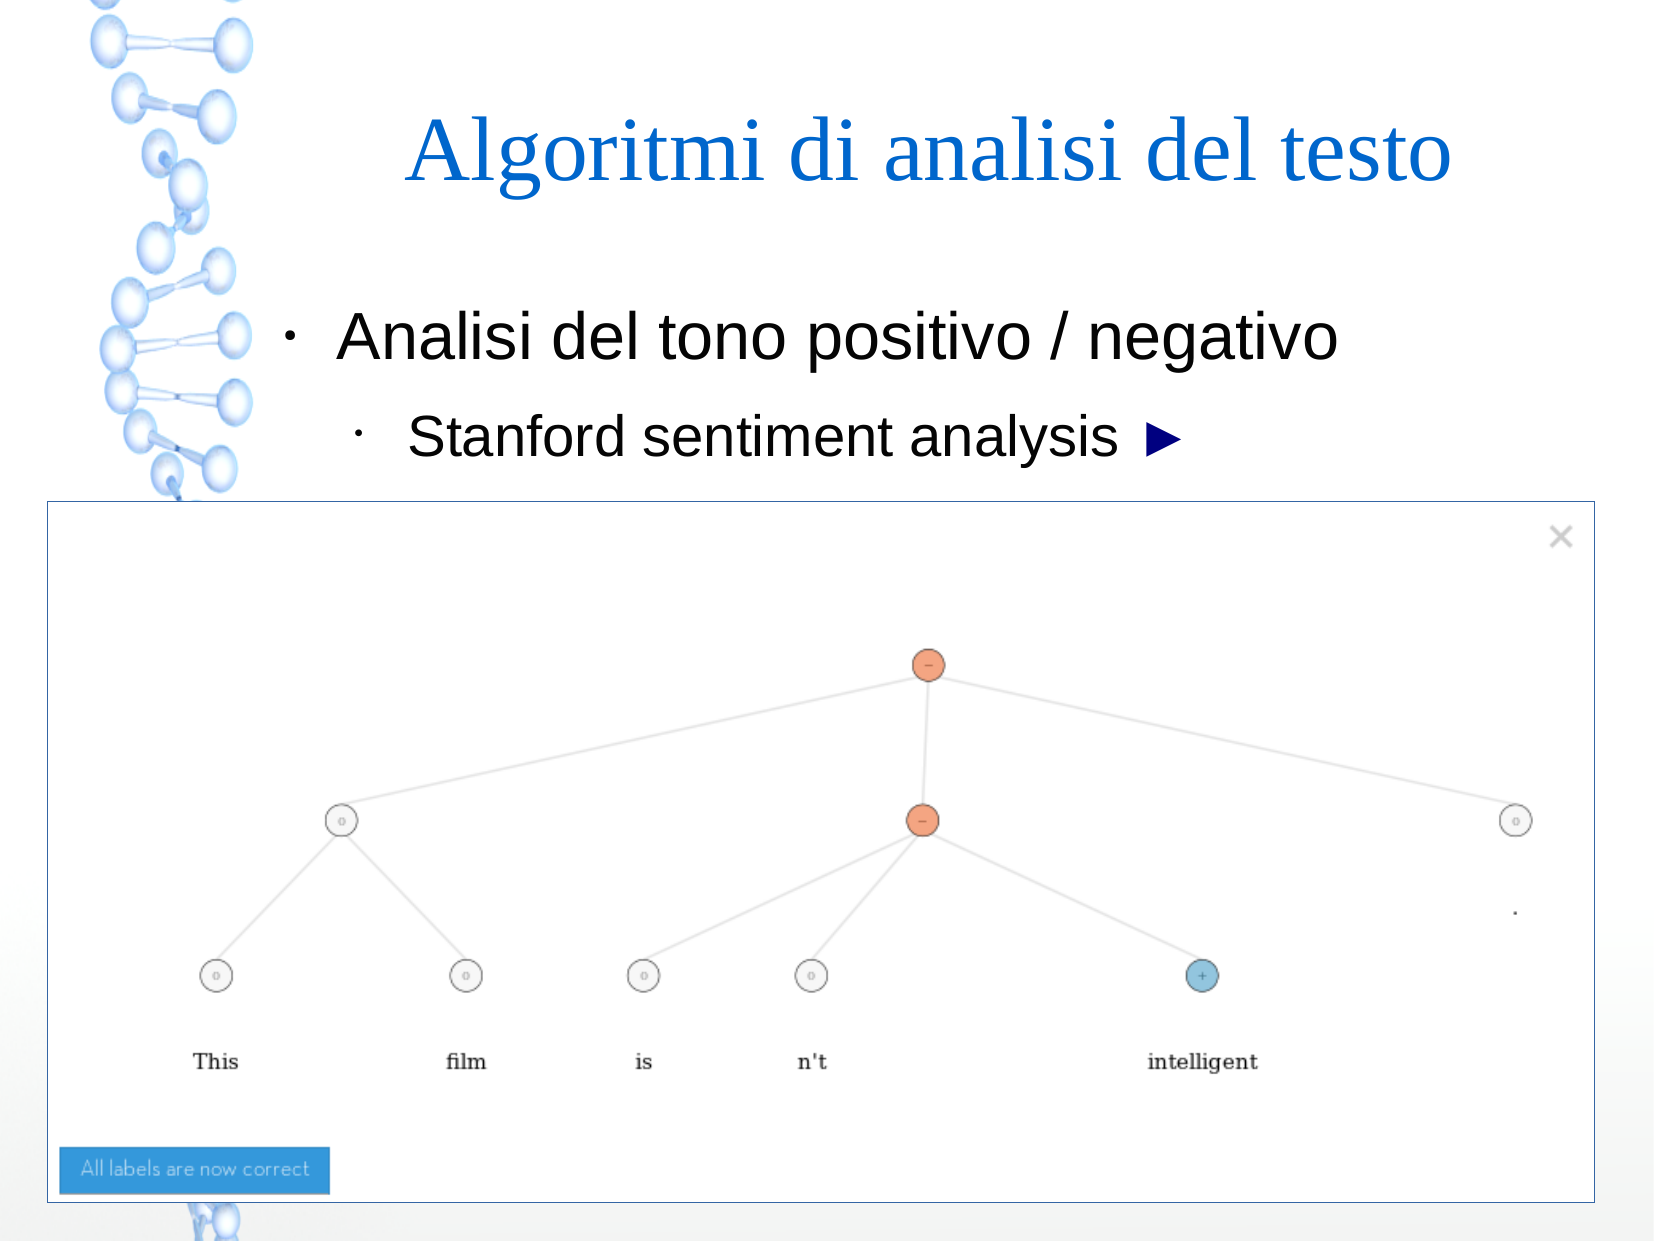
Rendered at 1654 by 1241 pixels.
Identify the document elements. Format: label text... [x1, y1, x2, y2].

picture [0, 0, 1654, 1241]
list Analisi del tono positivo / negativo Stanford sentiment analysis ► [265, 299, 1593, 1019]
title Algoritmi di analisi del testo [265, 47, 1595, 253]
